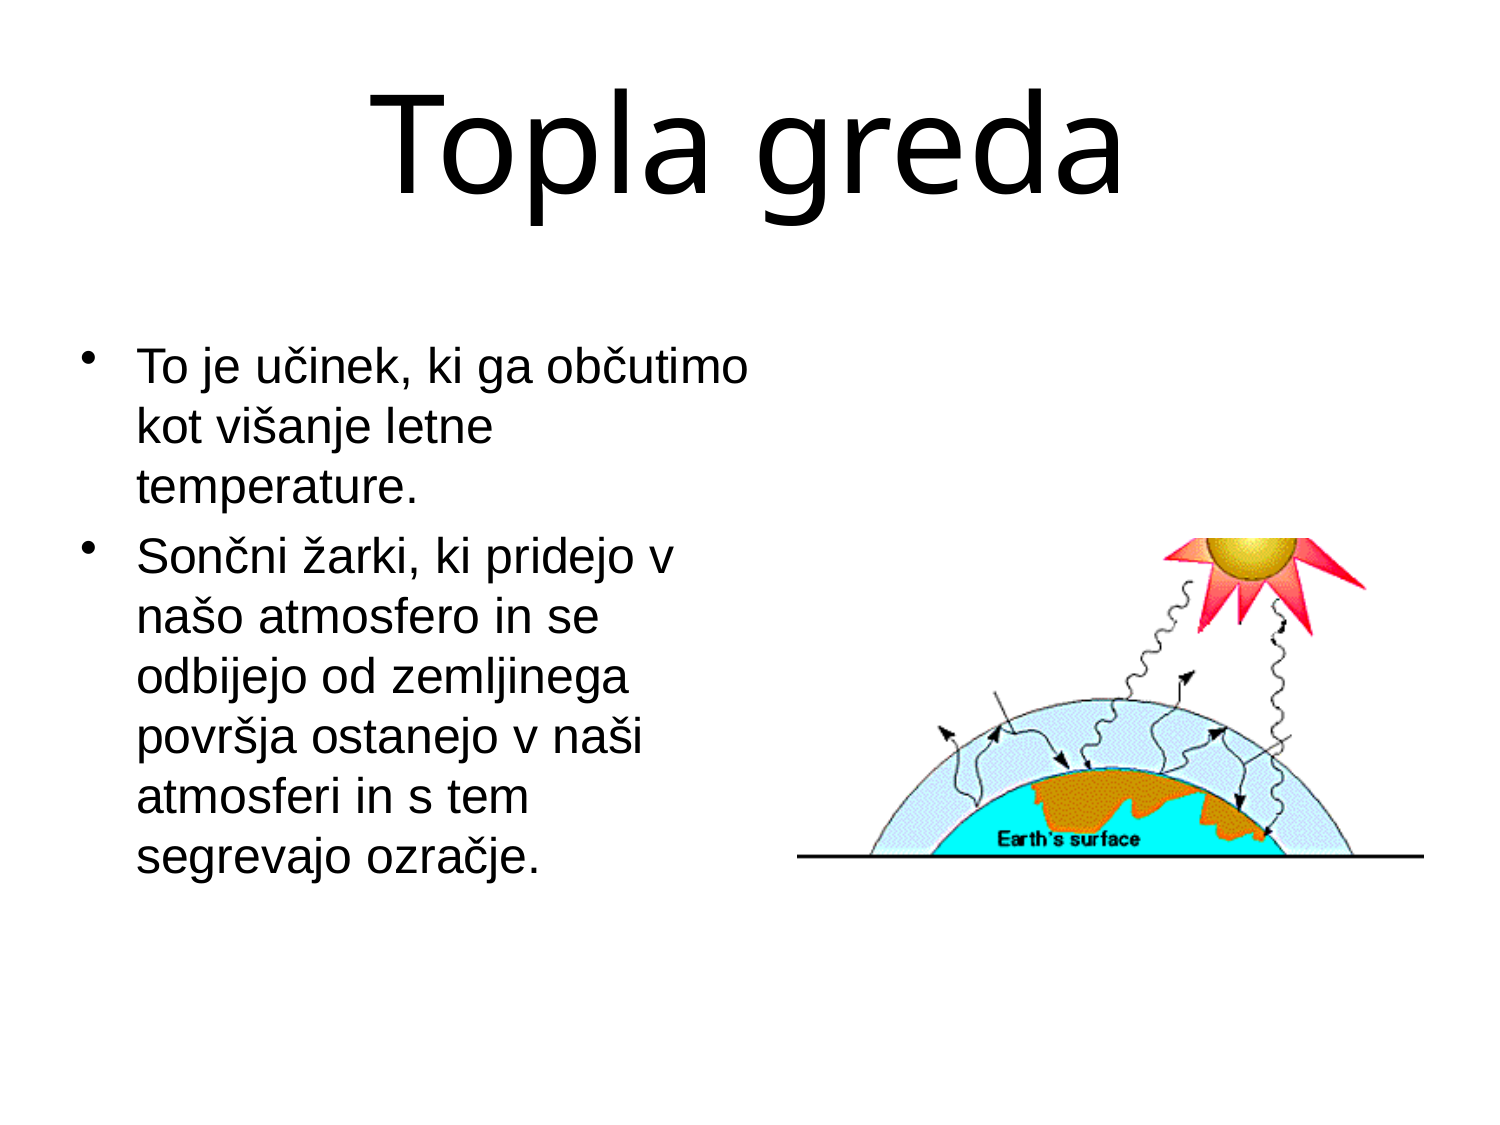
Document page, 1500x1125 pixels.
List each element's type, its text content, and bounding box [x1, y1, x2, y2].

picture [797, 538, 1424, 876]
title Topla greda [75, 45, 1425, 233]
list To je učinek, ki ga občutimo kot višanje letne temperature. Sončni žarki, ki pridejo v našo atmosfero in se odbijejo od zemljinega površja ostanejo v naši atmosferi in s tem segrevajo ozračje. [64, 326, 776, 1064]
